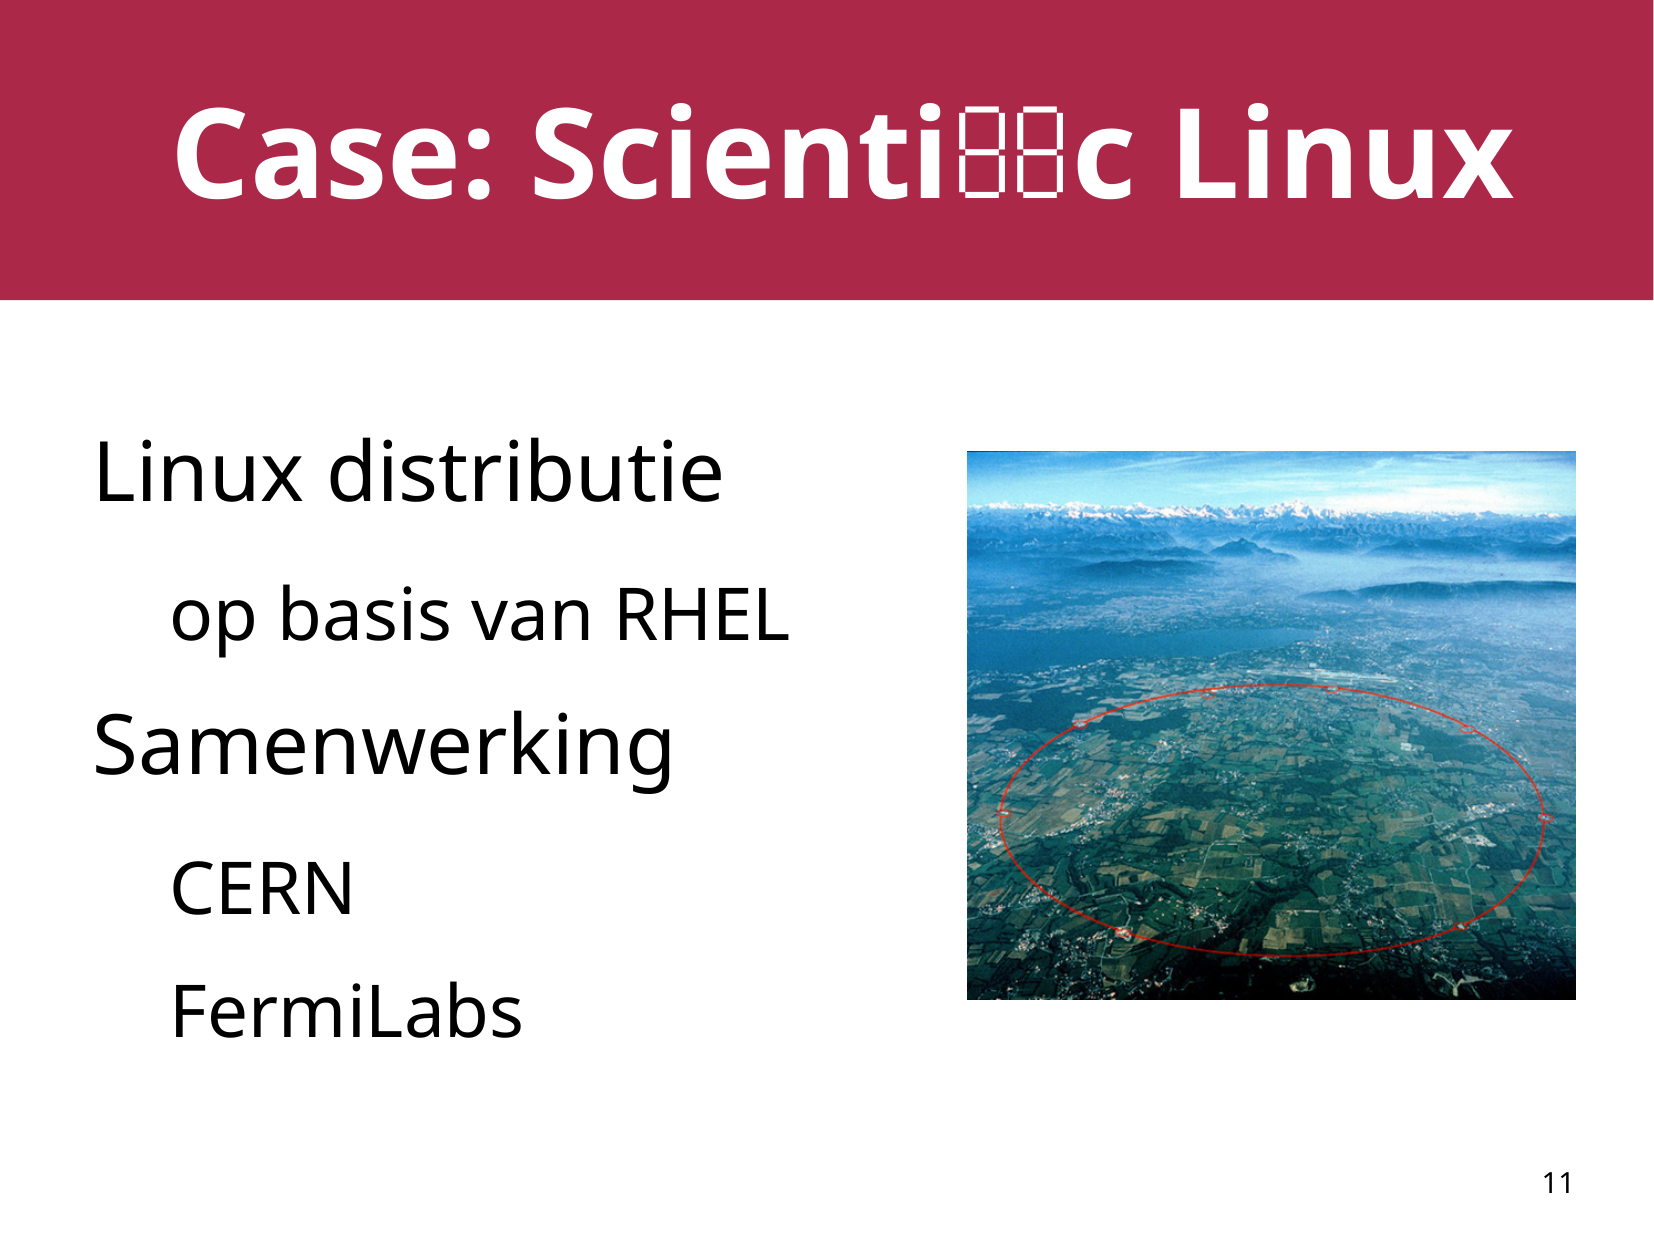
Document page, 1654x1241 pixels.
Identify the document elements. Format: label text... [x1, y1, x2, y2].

list Linux distributie op basis van RHEL Samenwerking CERN FermiLabs [75, 412, 901, 1126]
title Case: Scientic Linux [75, 0, 1576, 301]
picture [967, 451, 1576, 1000]
